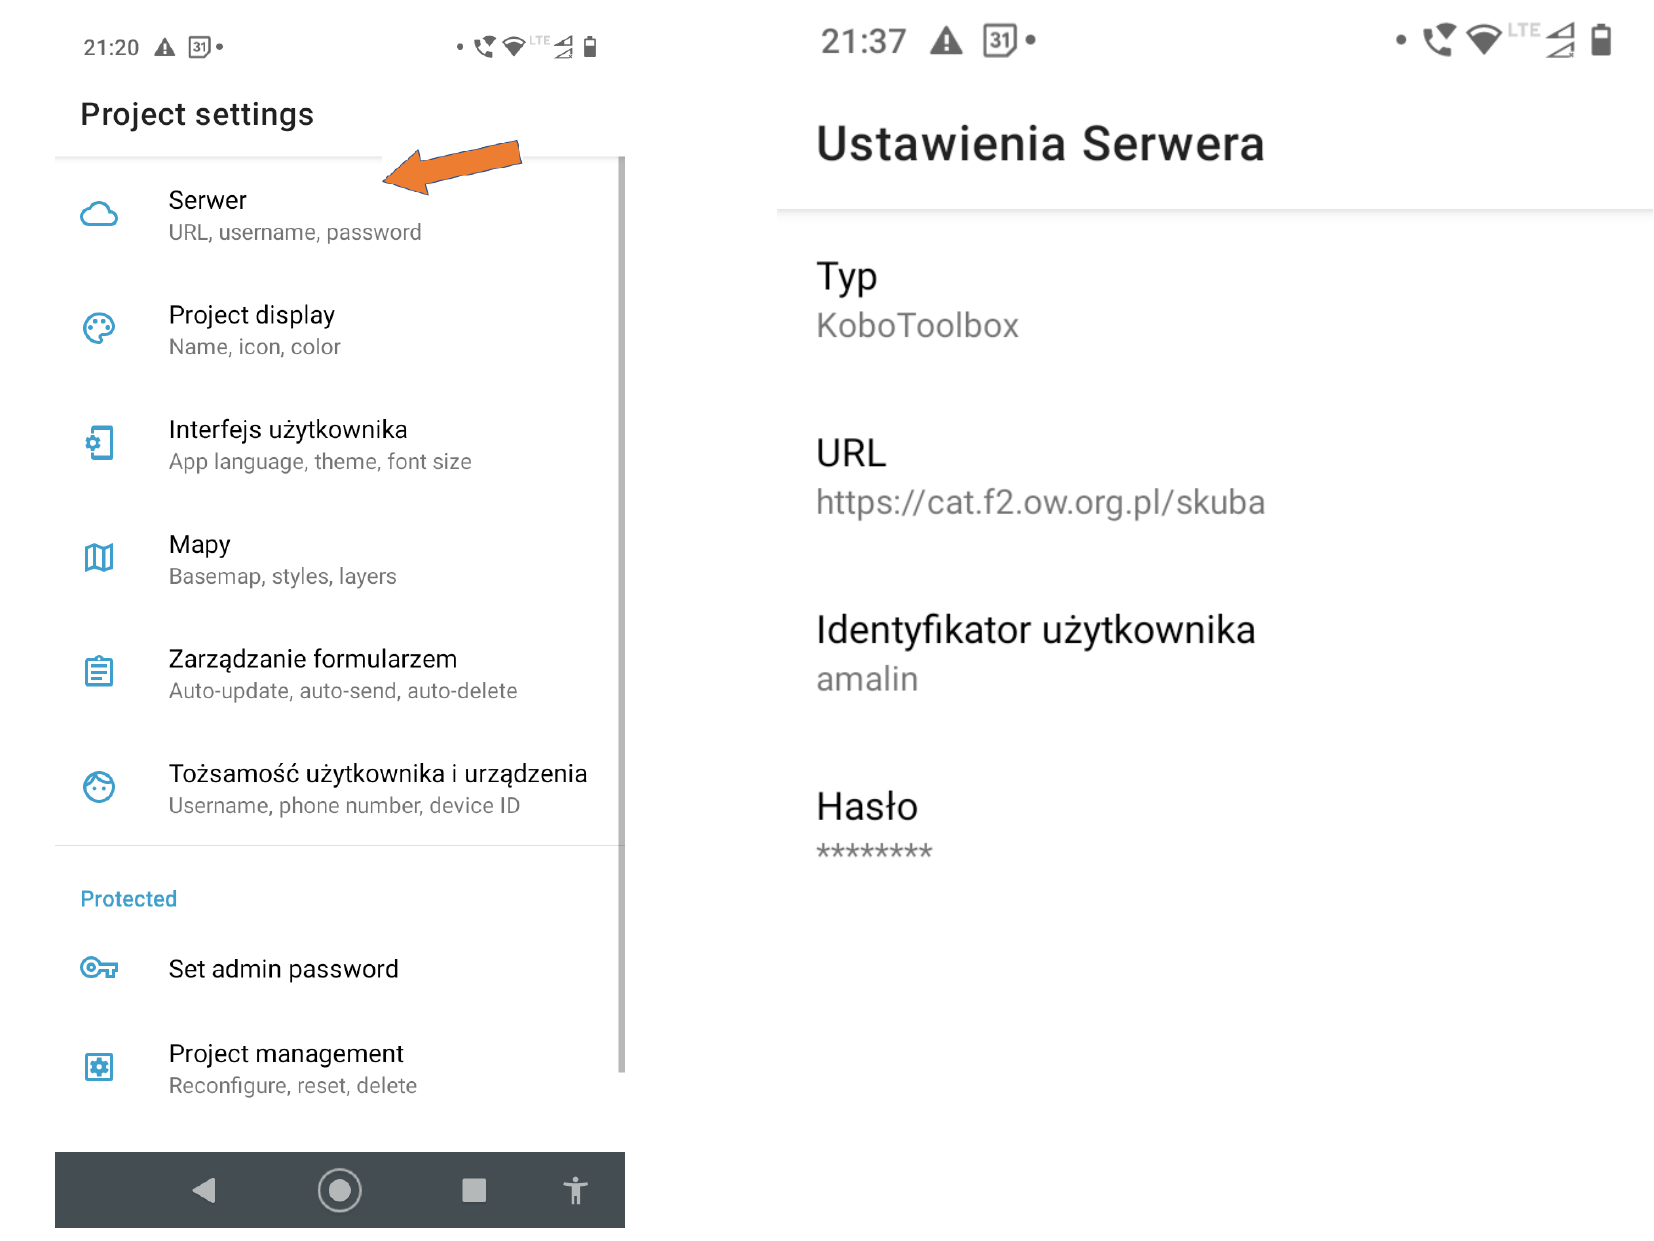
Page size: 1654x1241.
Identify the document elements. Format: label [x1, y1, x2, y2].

picture [52, 0, 626, 1239]
picture [777, 8, 1654, 1241]
